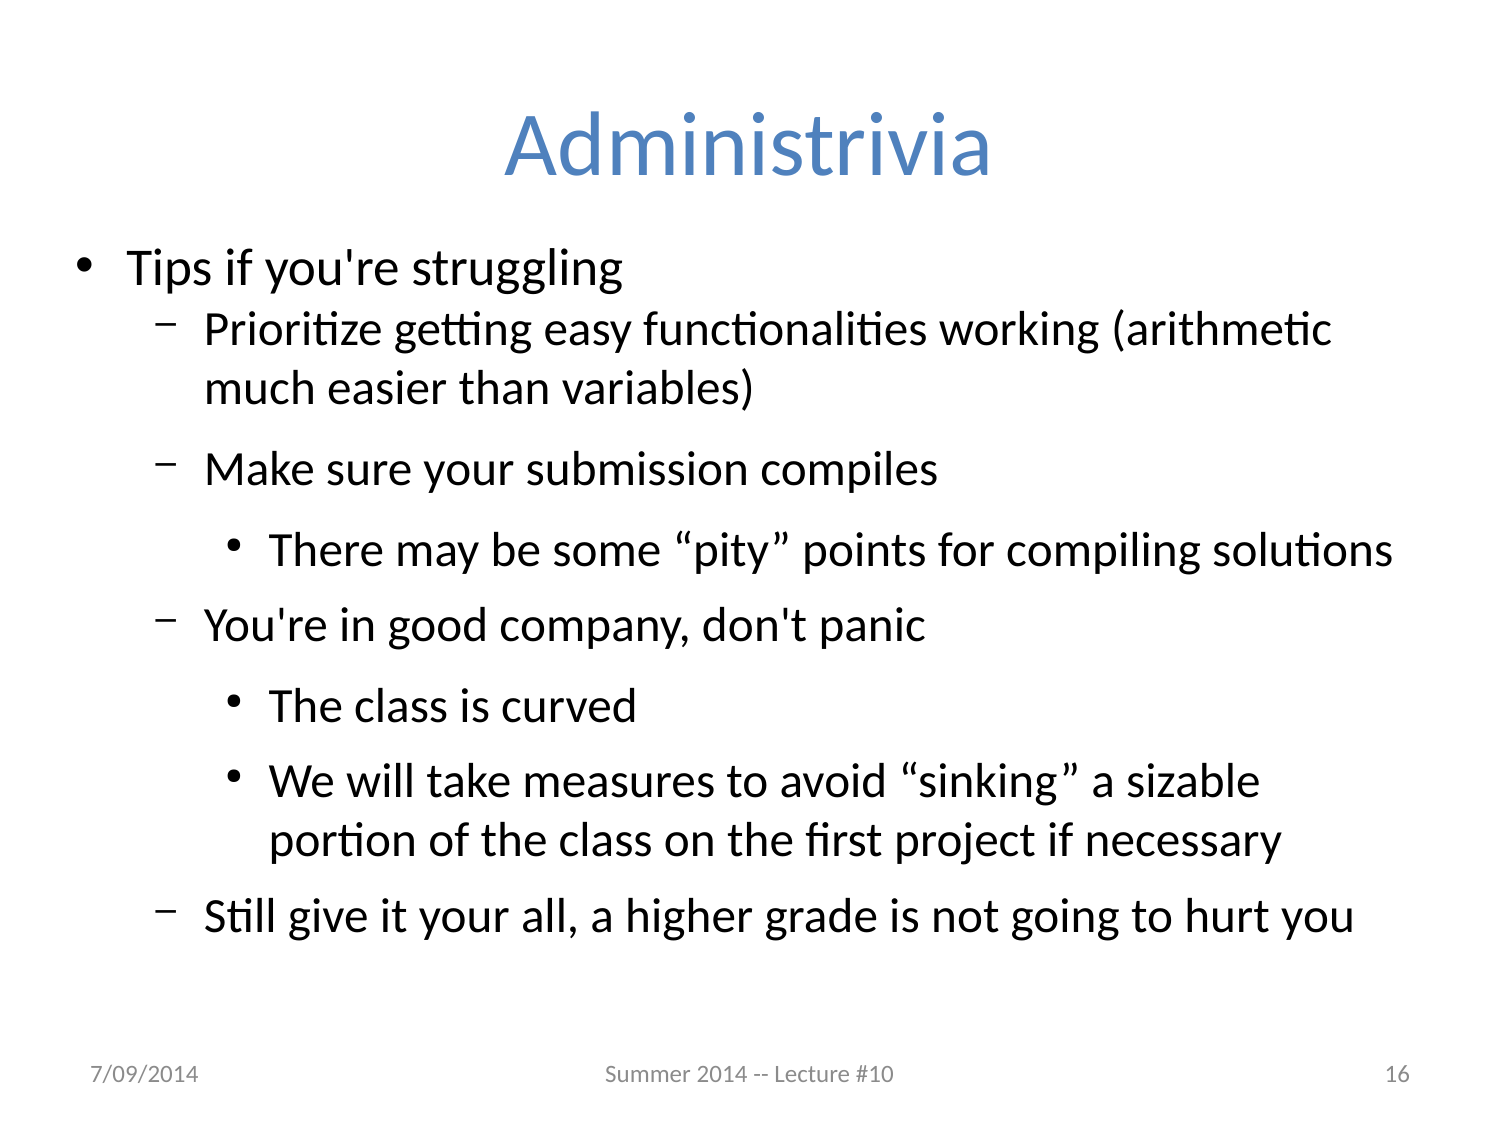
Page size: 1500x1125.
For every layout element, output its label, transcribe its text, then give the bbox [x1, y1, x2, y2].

list Tips if you're struggling Prioritize getting easy functionalities working (arithmetic much easier than variables) Make sure your submission compiles There may be some “pity” points for compiling solutions You're in good company, don't panic The class is curved We will take measures to avoid “sinking” a sizable portion of the class on the first project if necessary Still give it your all, a higher grade is not going to hurt you [60, 225, 1410, 1036]
title Administrivia [75, 45, 1425, 233]
slide_number 7/09/2014 [75, 1042, 425, 1103]
footer Summer 2014 -- Lecture #10 [512, 1042, 988, 1103]
slide_number <number> [1074, 1042, 1425, 1103]
